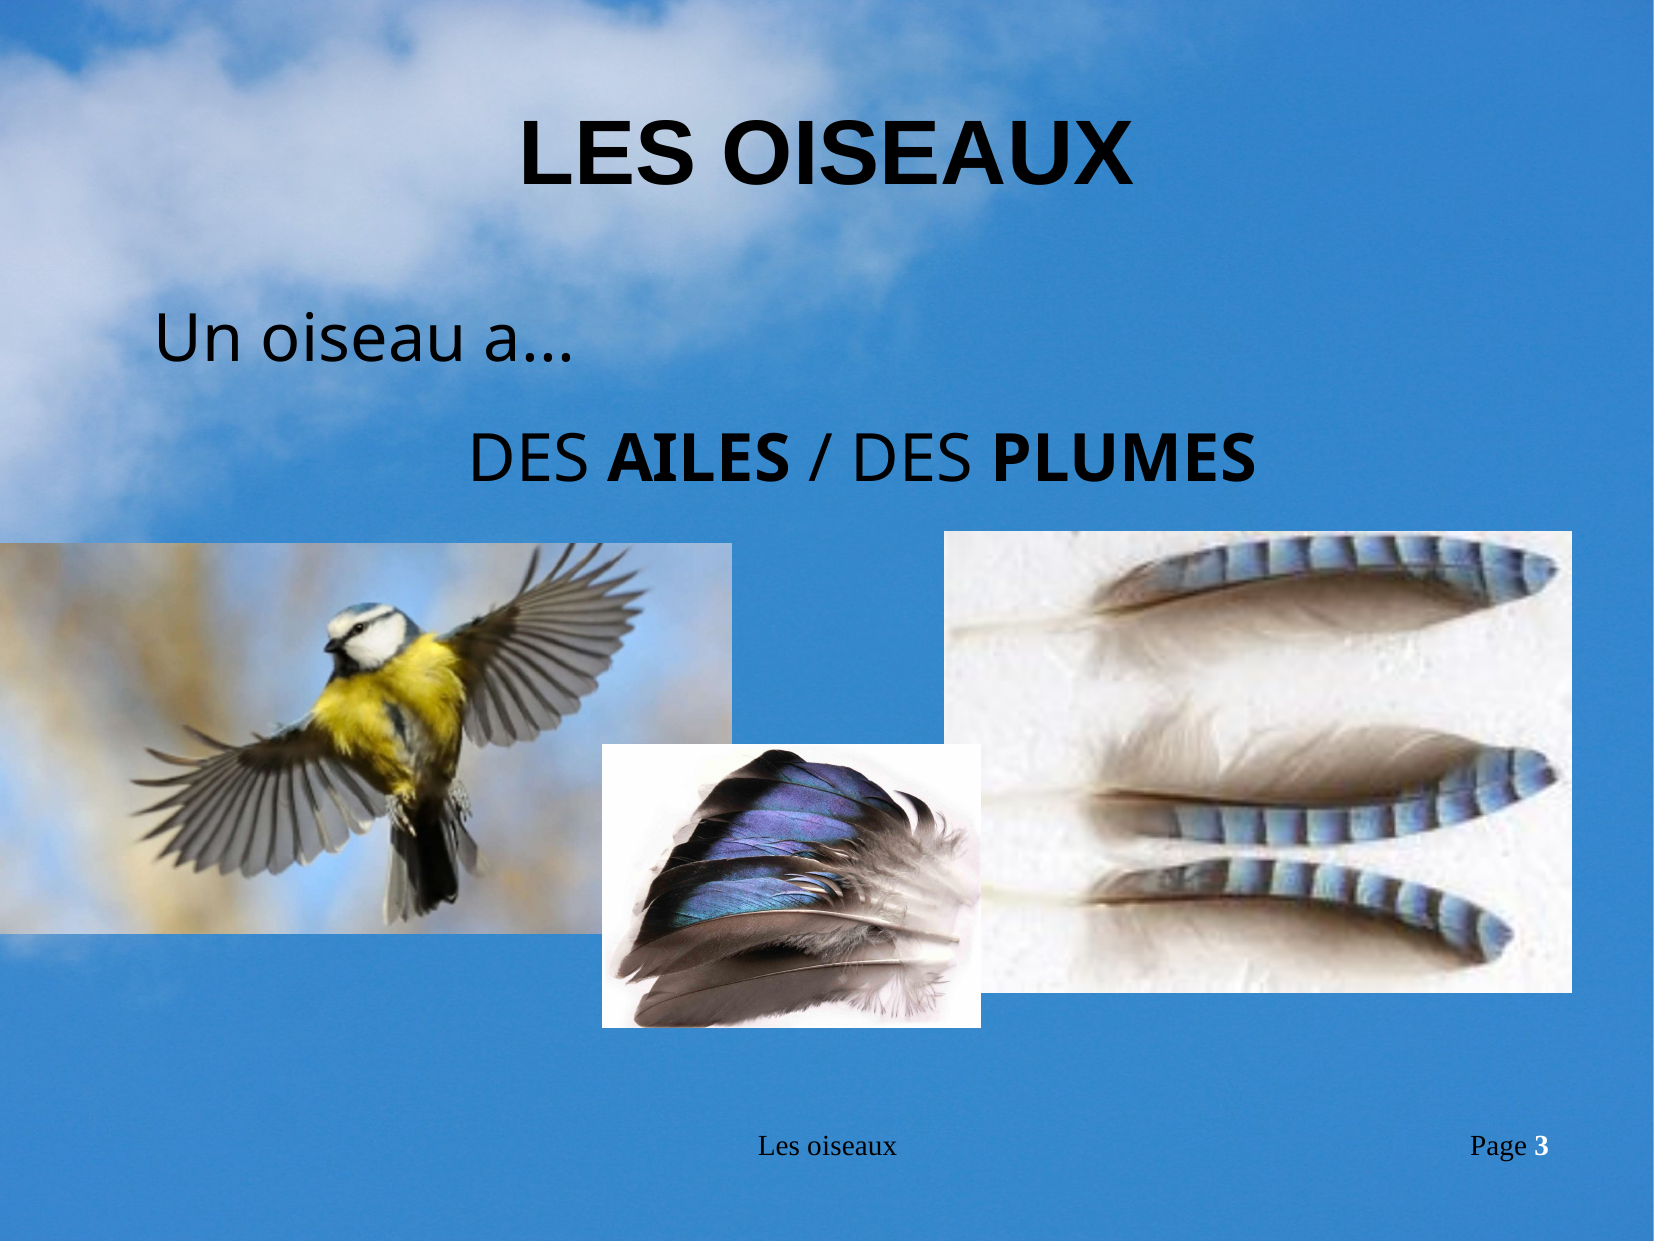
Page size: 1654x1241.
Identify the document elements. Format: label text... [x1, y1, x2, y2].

list Un oiseau a... DES AILES / DES PLUMES [82, 290, 1571, 744]
title LES OISEAUX [82, 49, 1571, 257]
picture [0, 0, 1654, 1241]
list Un oiseau a... DES AILES / DES PLUMES [82, 934, 1571, 1109]
